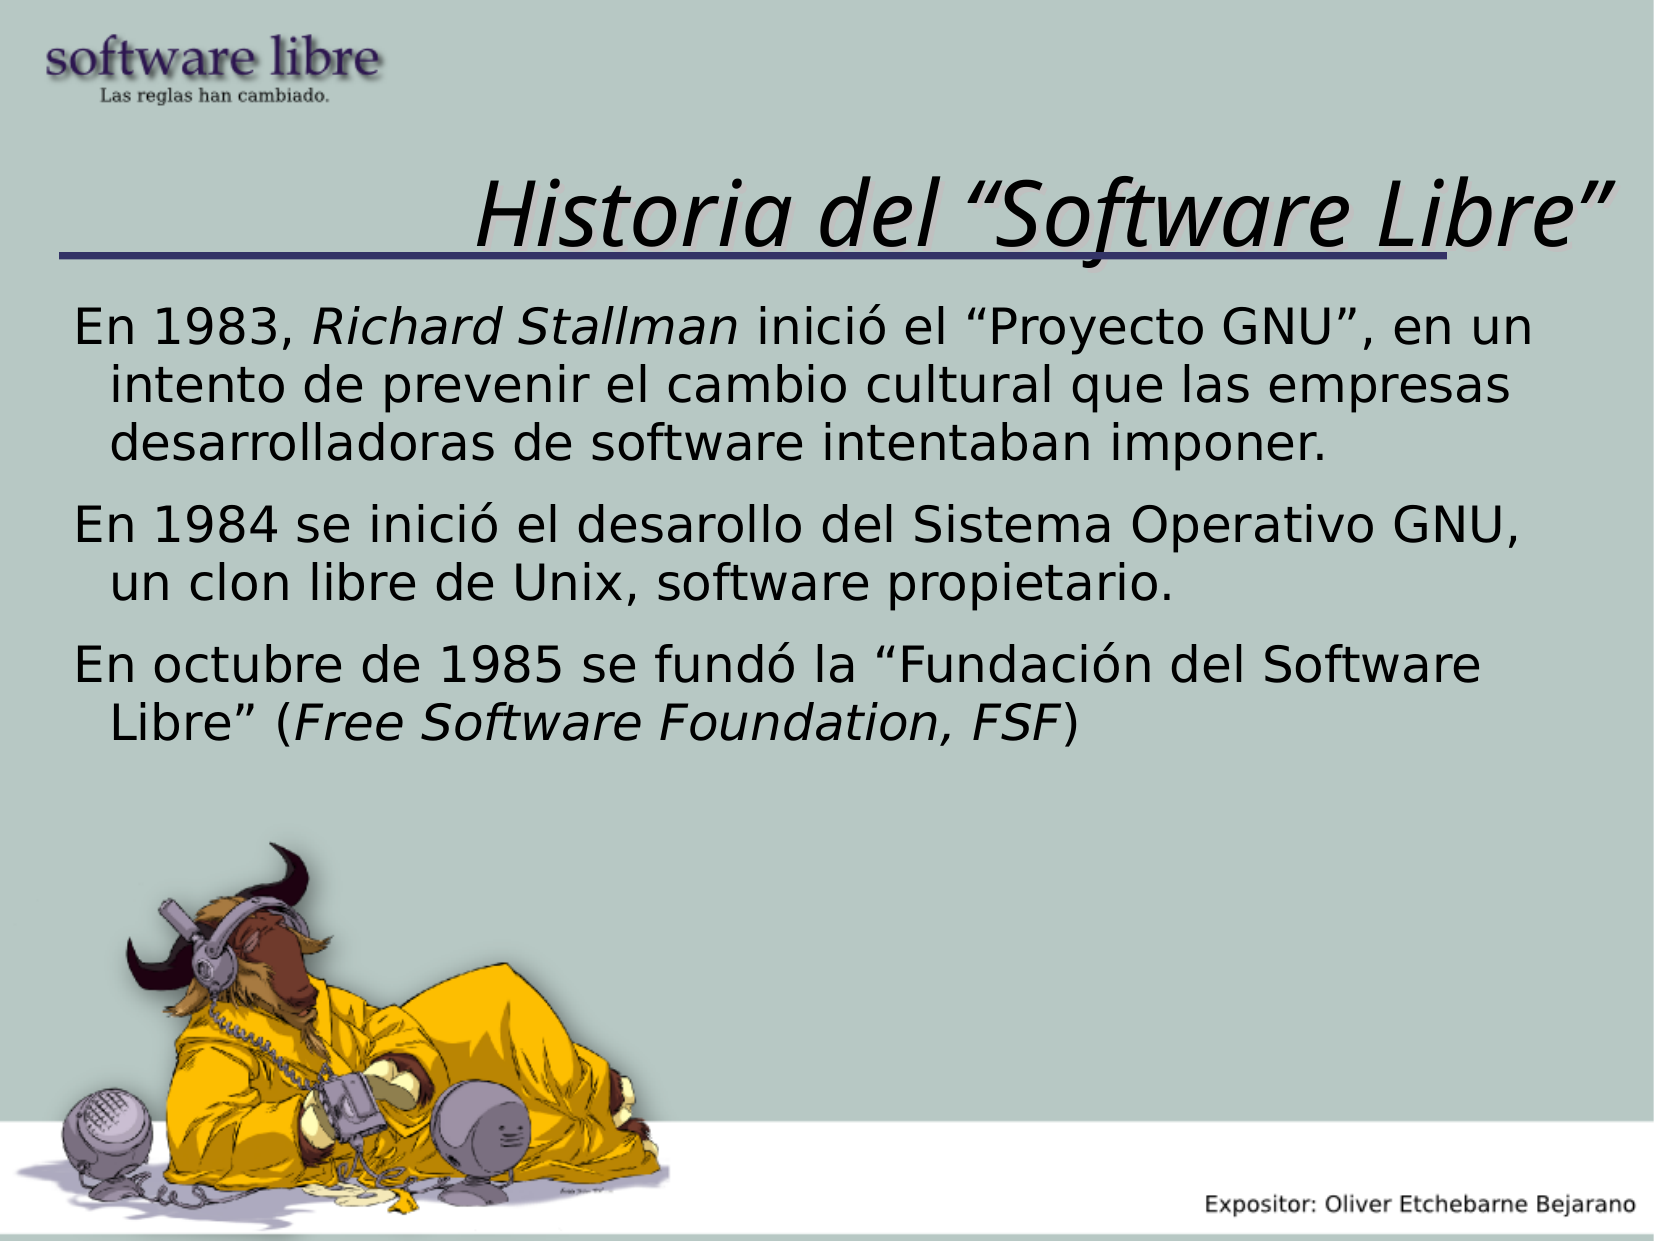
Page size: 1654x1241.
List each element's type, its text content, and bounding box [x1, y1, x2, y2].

text_box Historia del “Software Libre” [59, 140, 1625, 266]
text_box [59, 252, 1447, 260]
text_box En 1983, Richard Stallman inició el “Proyecto GNU”, en un intento de prevenir el cambio cultural que las empresas desarrolladoras de software intentaban imponer. En 1984 se inició el desarollo del Sistema Operativo GNU, un clon libre de Unix, software propietario. En octubre de 1985 se fundó la “Fundación del Software Libre” (Free Software Foundation, FSF) [59, 290, 1595, 875]
picture [0, 0, 1654, 1241]
